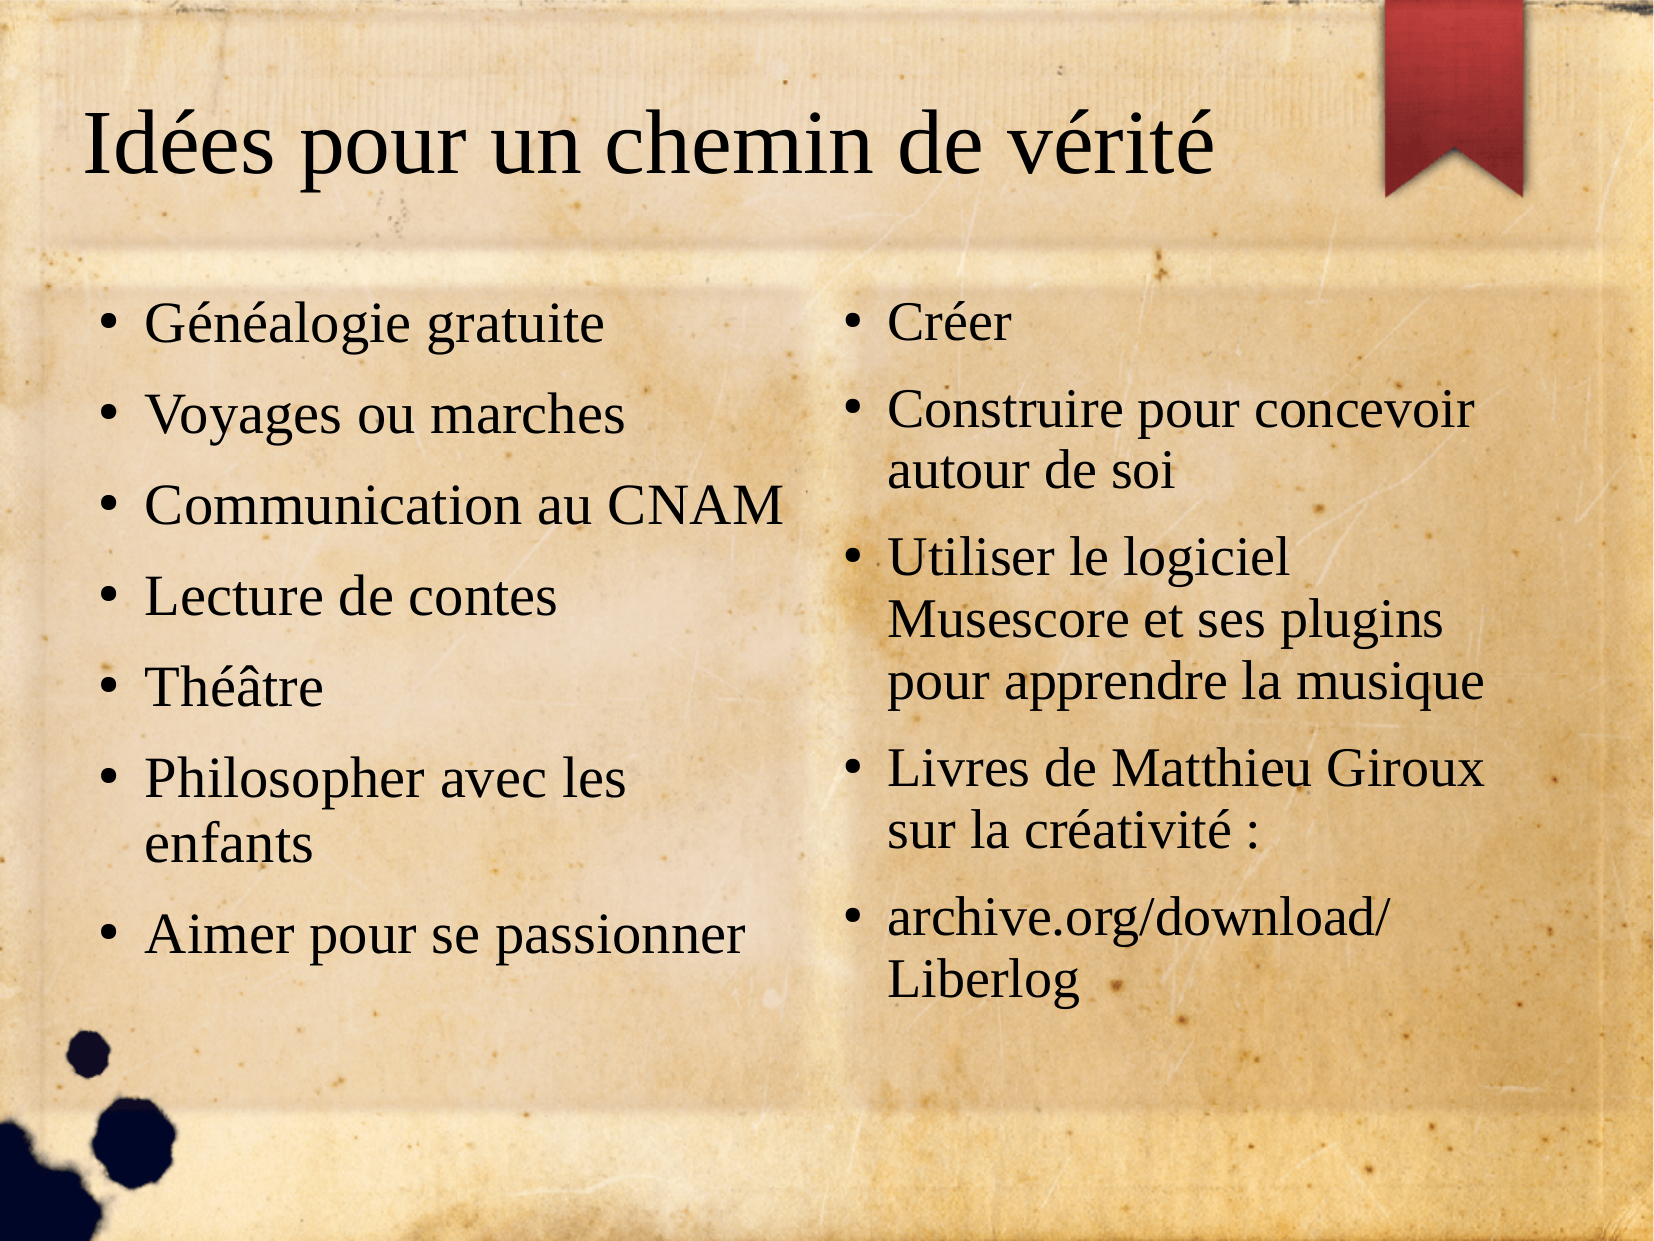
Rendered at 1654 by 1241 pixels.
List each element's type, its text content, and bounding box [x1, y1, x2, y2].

list Généalogie gratuite Voyages ou marches Communication au CNAM Lecture de contes Théâtre Philosopher avec les enfants Aimer pour se passionner [82, 290, 793, 1010]
list Créer Construire pour concevoir autour de soi Utiliser le logiciel Musescore et ses plugins pour apprendre la musique Livres de Matthieu Giroux sur la créativité : archive.org/download/Liberlog [828, 290, 1539, 1010]
title Idées pour un chemin de vérité [82, 49, 1347, 237]
picture [0, 0, 1654, 1241]
